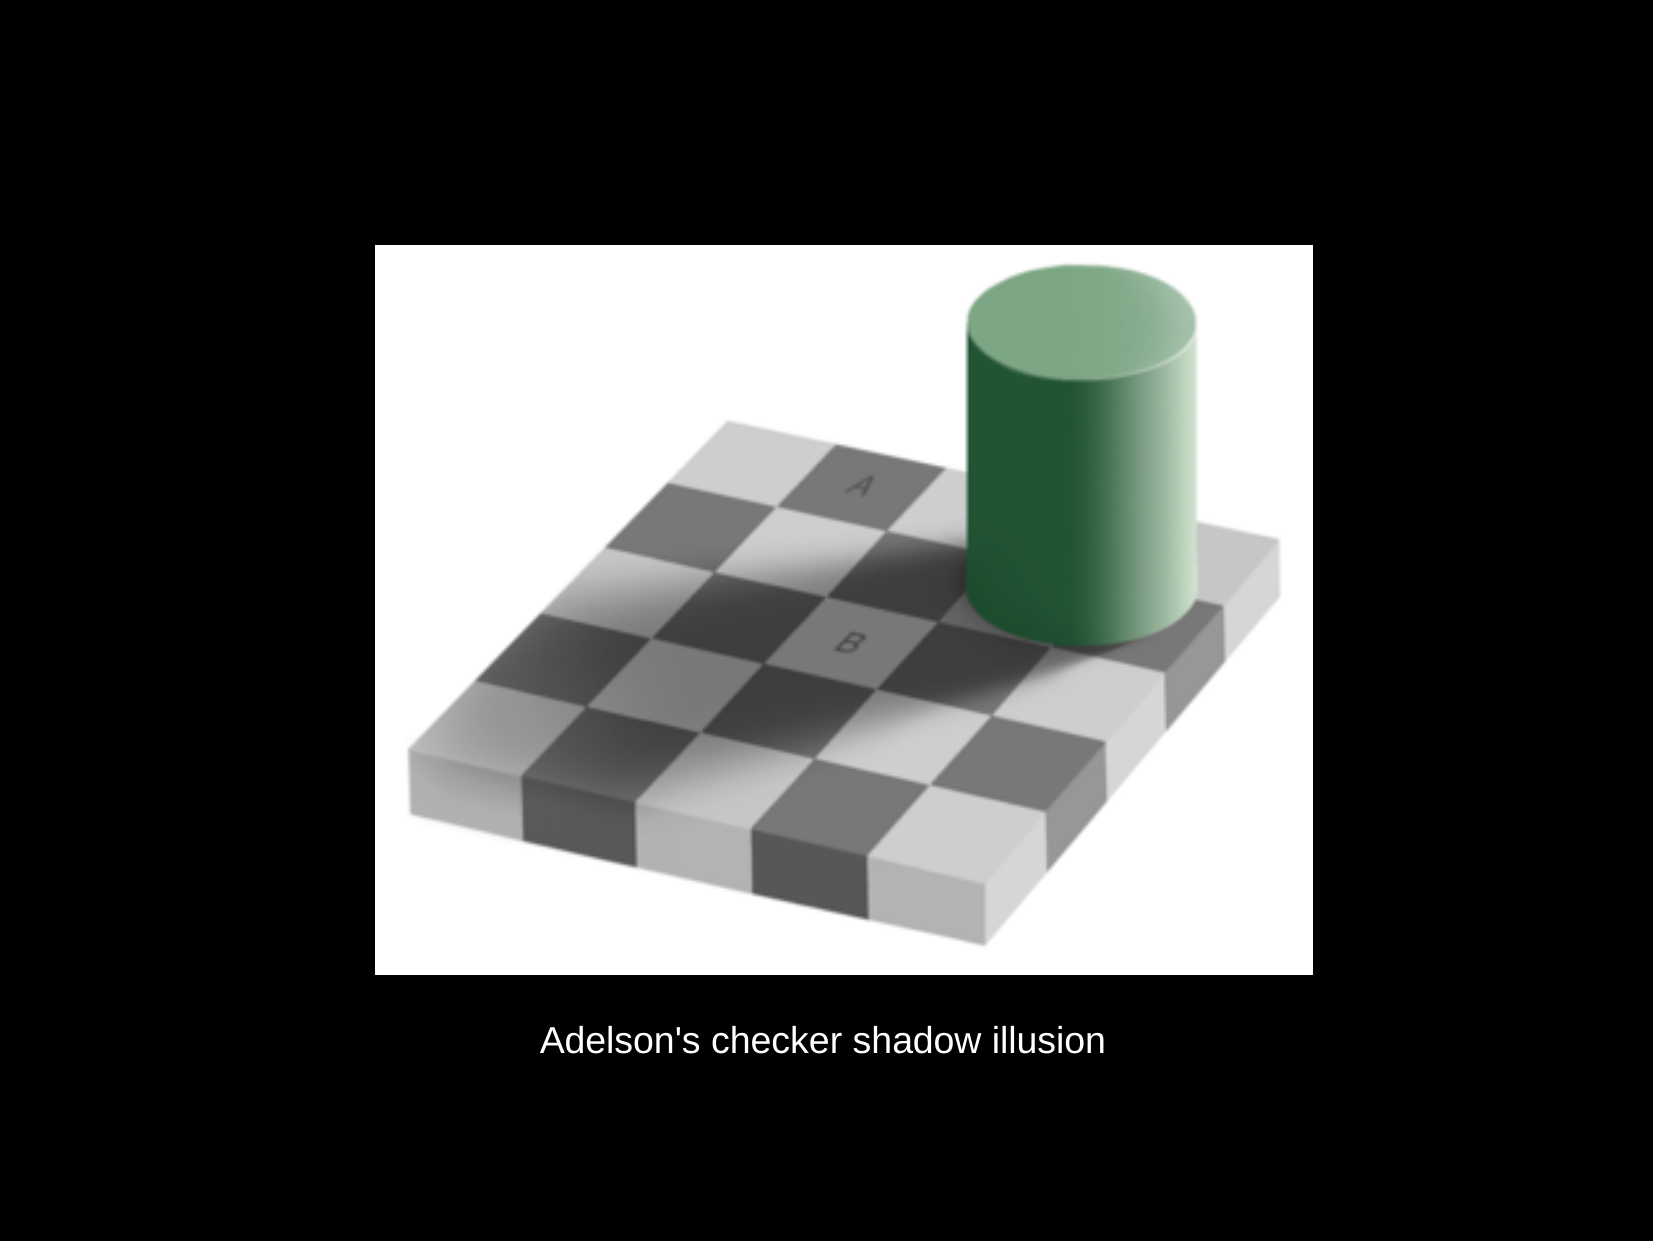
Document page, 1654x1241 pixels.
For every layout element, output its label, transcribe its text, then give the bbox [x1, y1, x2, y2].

picture [375, 245, 1313, 976]
text_box Adelson's checker shadow illusion [525, 1012, 1426, 1074]
